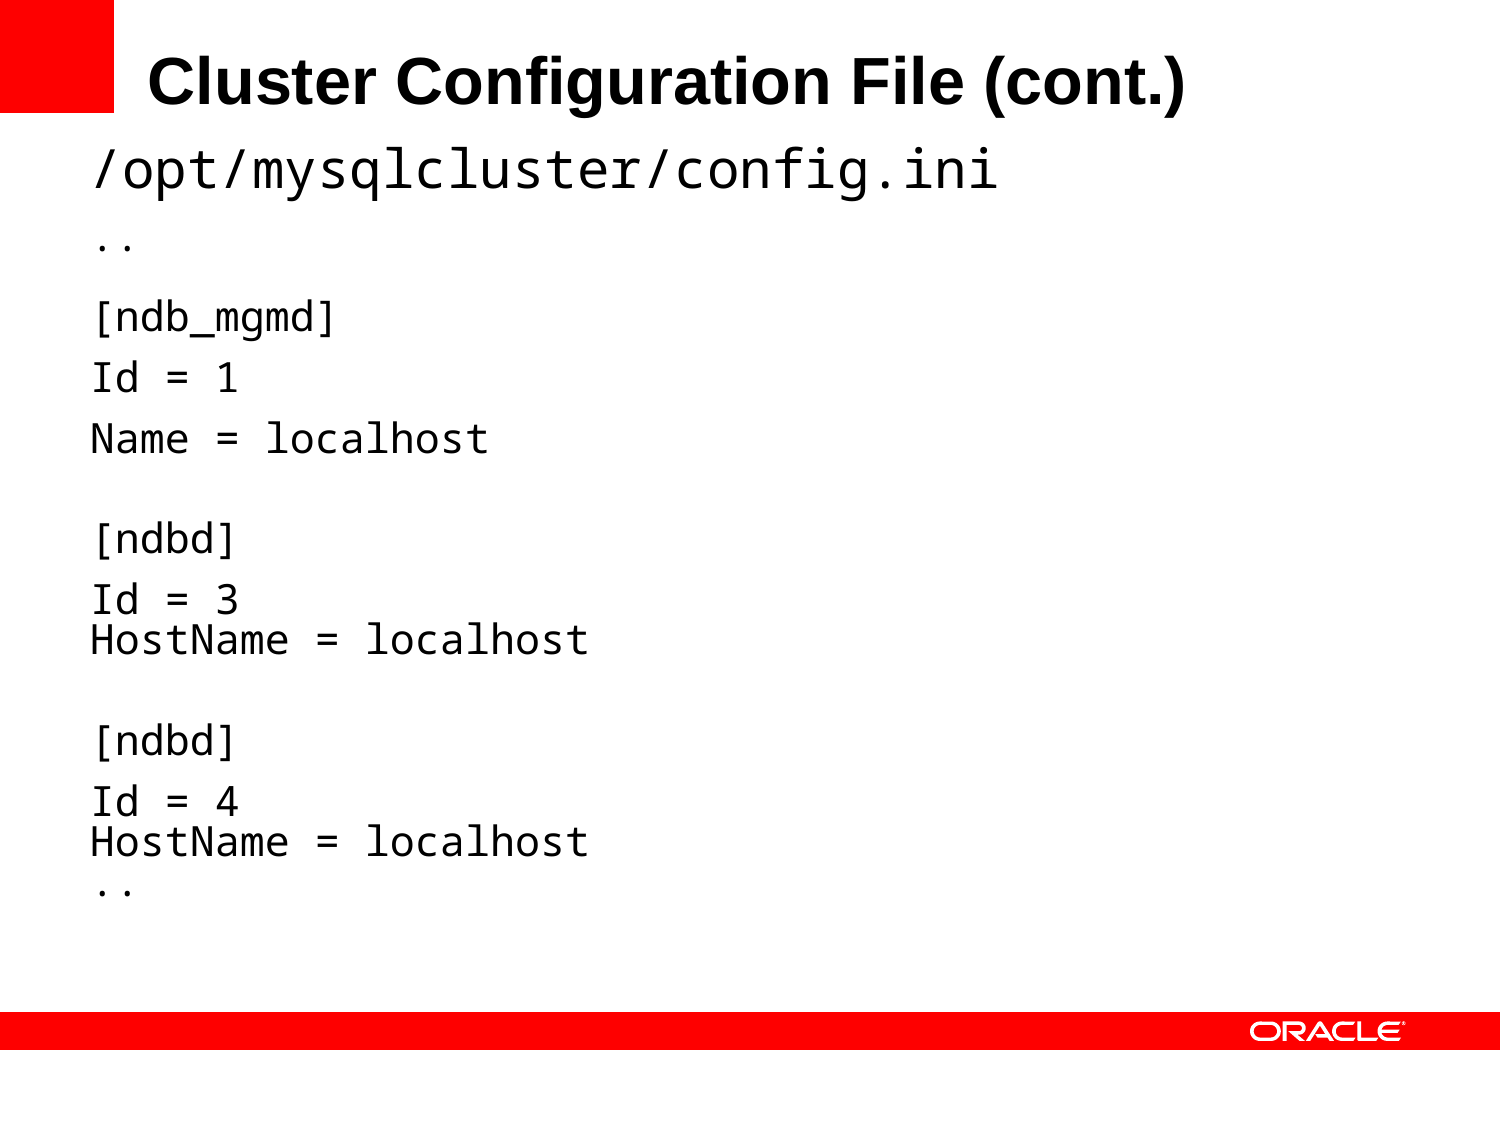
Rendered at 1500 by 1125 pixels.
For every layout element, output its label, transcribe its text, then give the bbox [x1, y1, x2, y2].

picture [0, 0, 114, 113]
title Cluster Configuration File (cont.) [147, 8, 1392, 119]
text_box /opt/mysqlcluster/config.ini .. [ndb_mgmd] Id = 1 Name = localhost [ndbd] Id = 3 HostName = localhost [ndbd] Id = 4 HostName = localhost .. [75, 139, 1426, 912]
picture [0, 1012, 1500, 1050]
